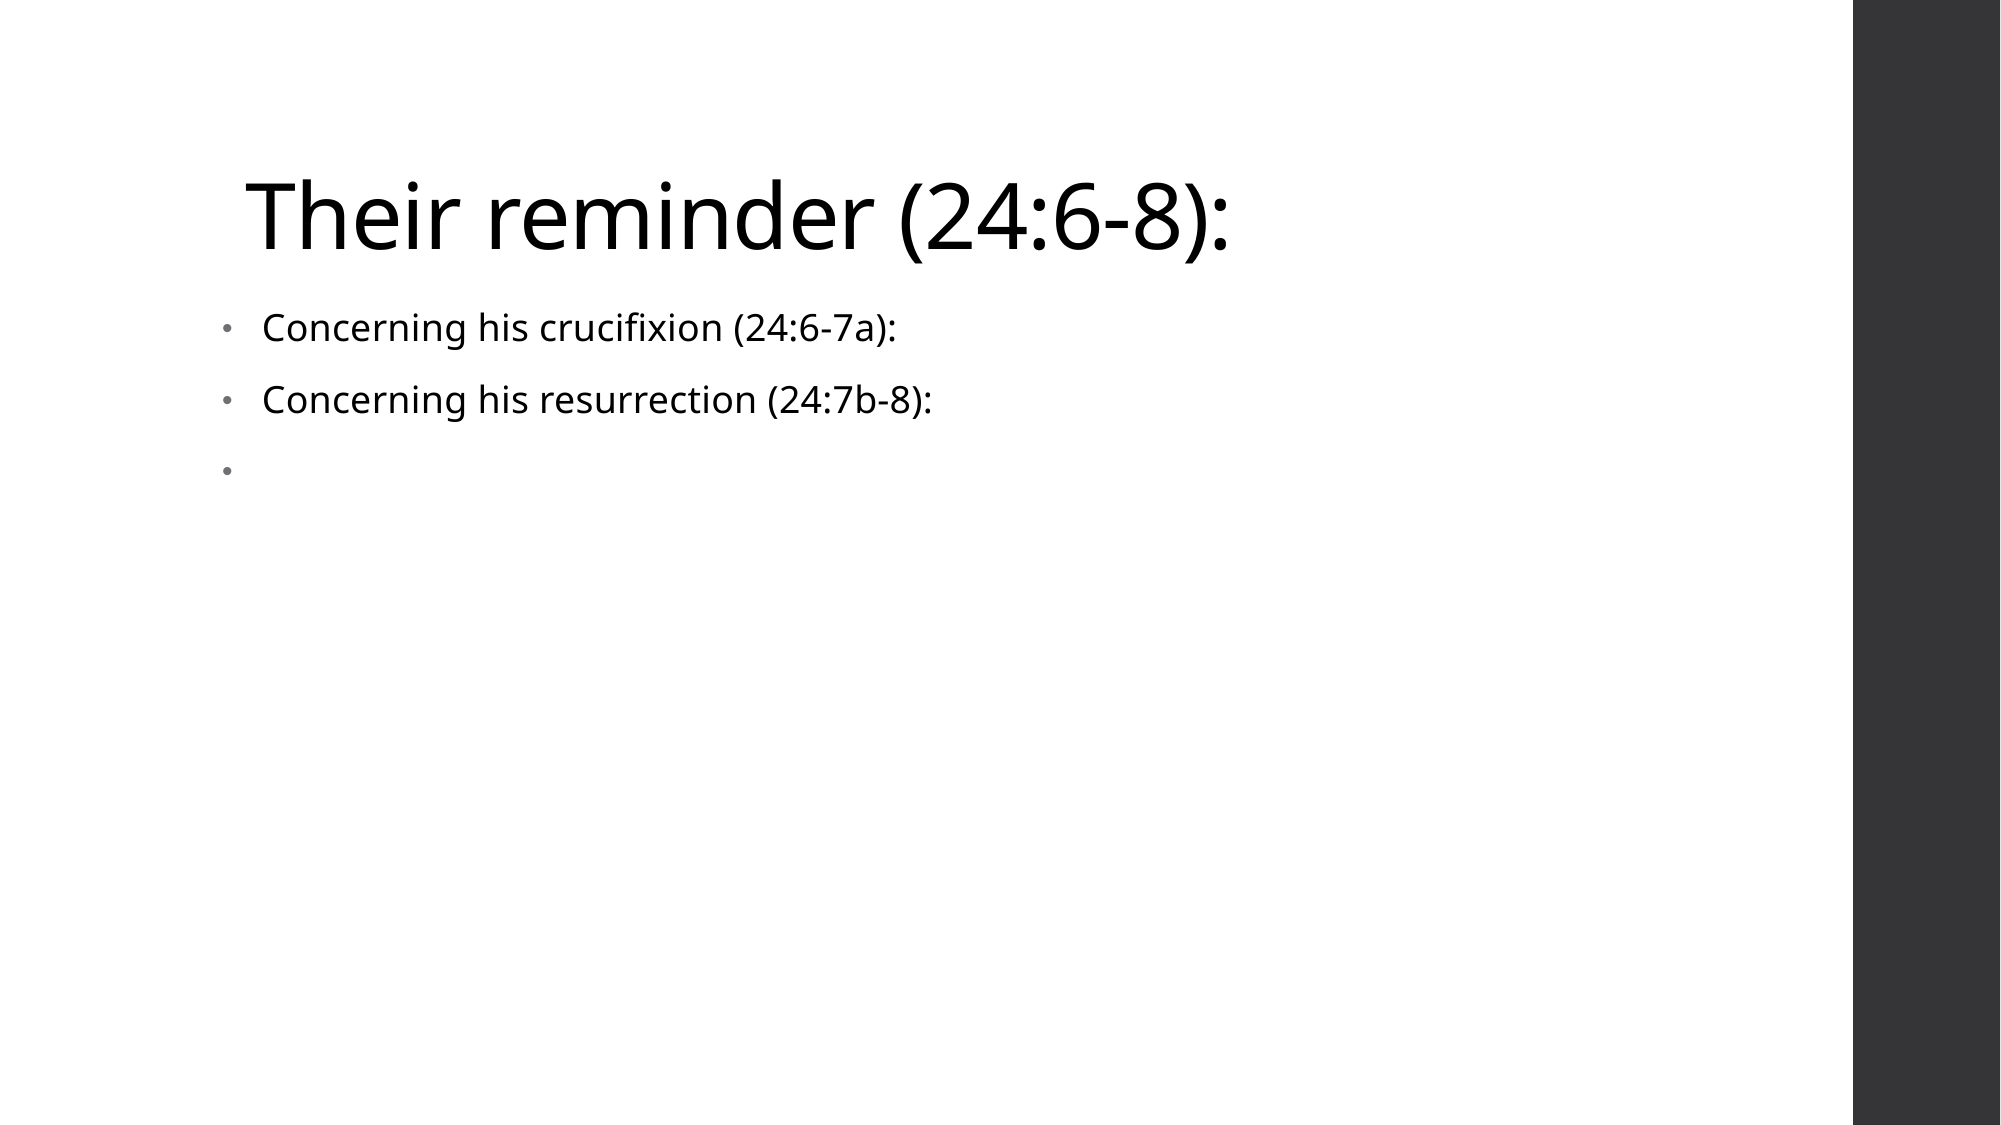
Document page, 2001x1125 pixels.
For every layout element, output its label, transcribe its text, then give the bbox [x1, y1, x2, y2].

list Concerning his crucifixion (24:6-7a): Concerning his resurrection (24:7b-8): [206, 299, 1617, 1014]
title Their reminder (24:6-8): [206, 60, 1797, 278]
